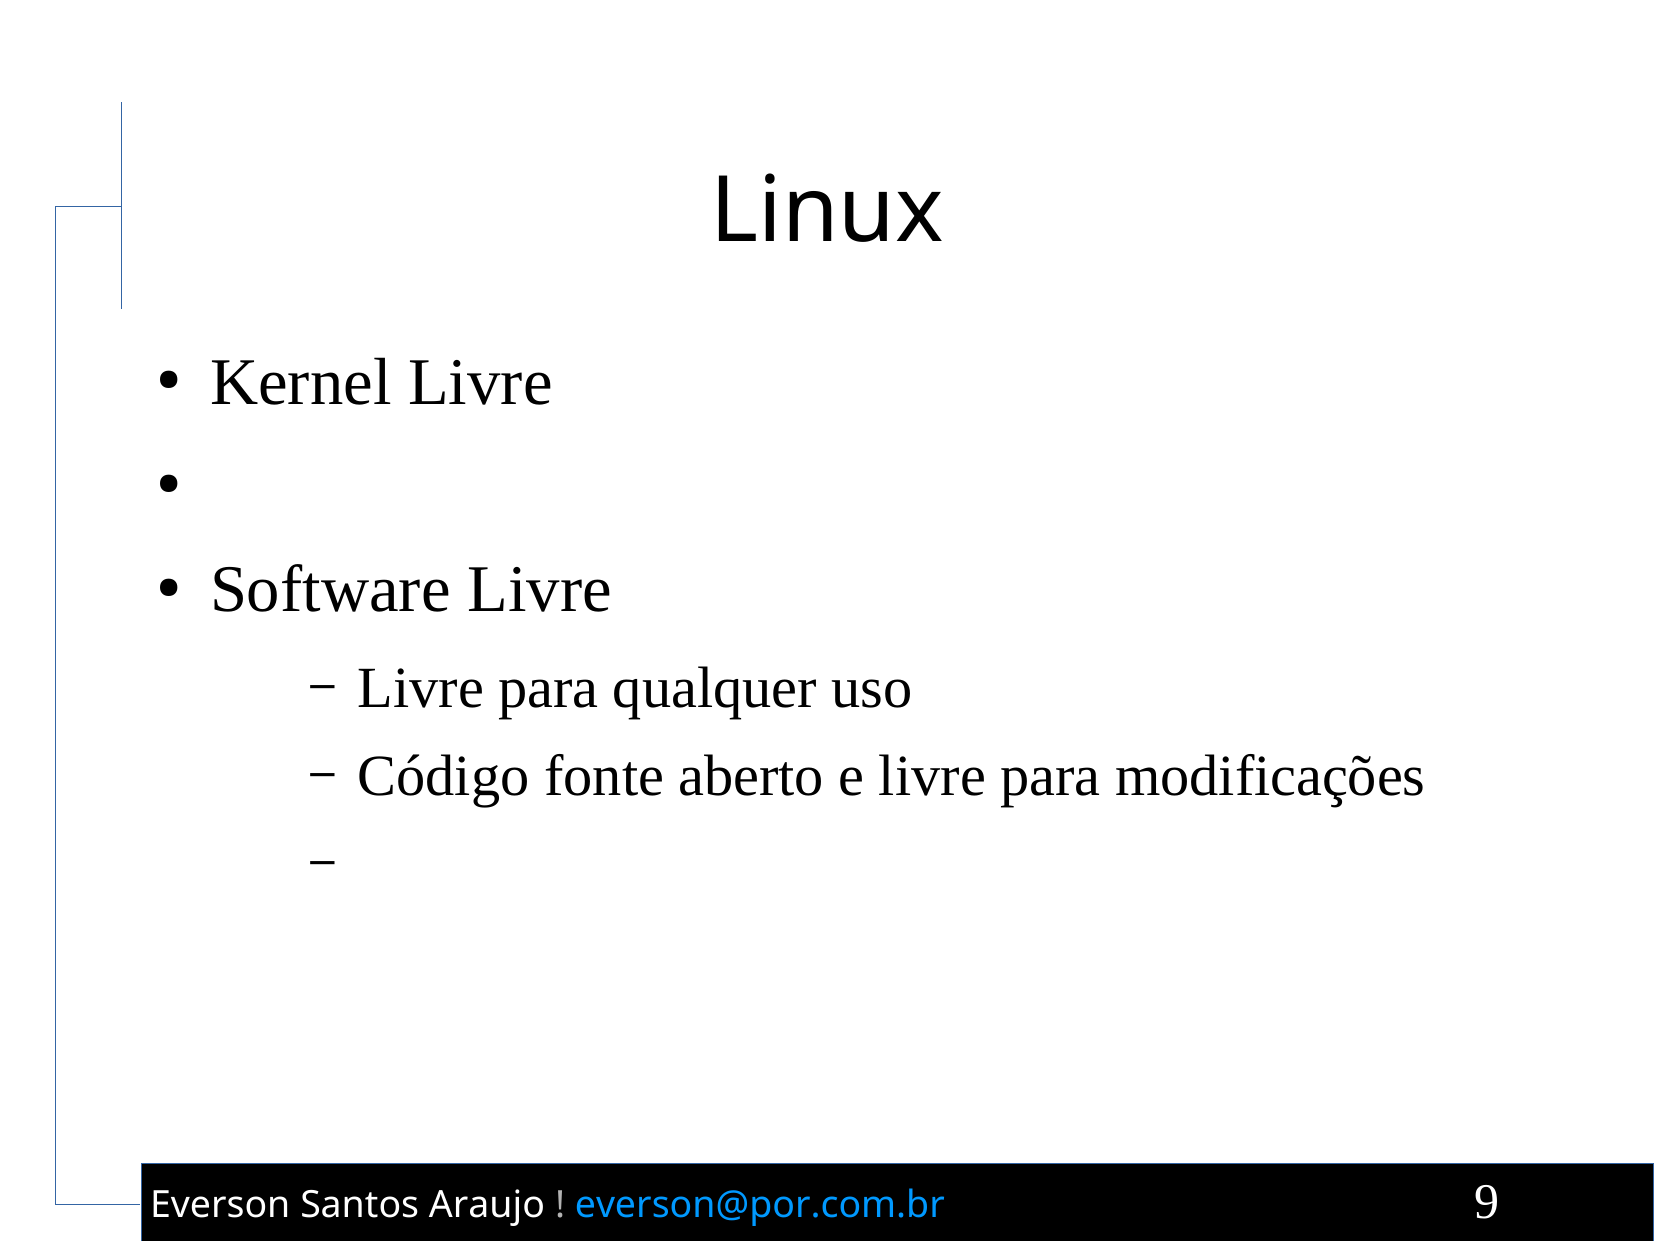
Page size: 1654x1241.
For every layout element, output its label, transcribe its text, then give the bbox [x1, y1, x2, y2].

list Kernel Livre Software Livre Livre para qualquer uso Código fonte aberto e livre para modificações [121, 344, 1534, 1127]
title Linux [121, 102, 1534, 311]
